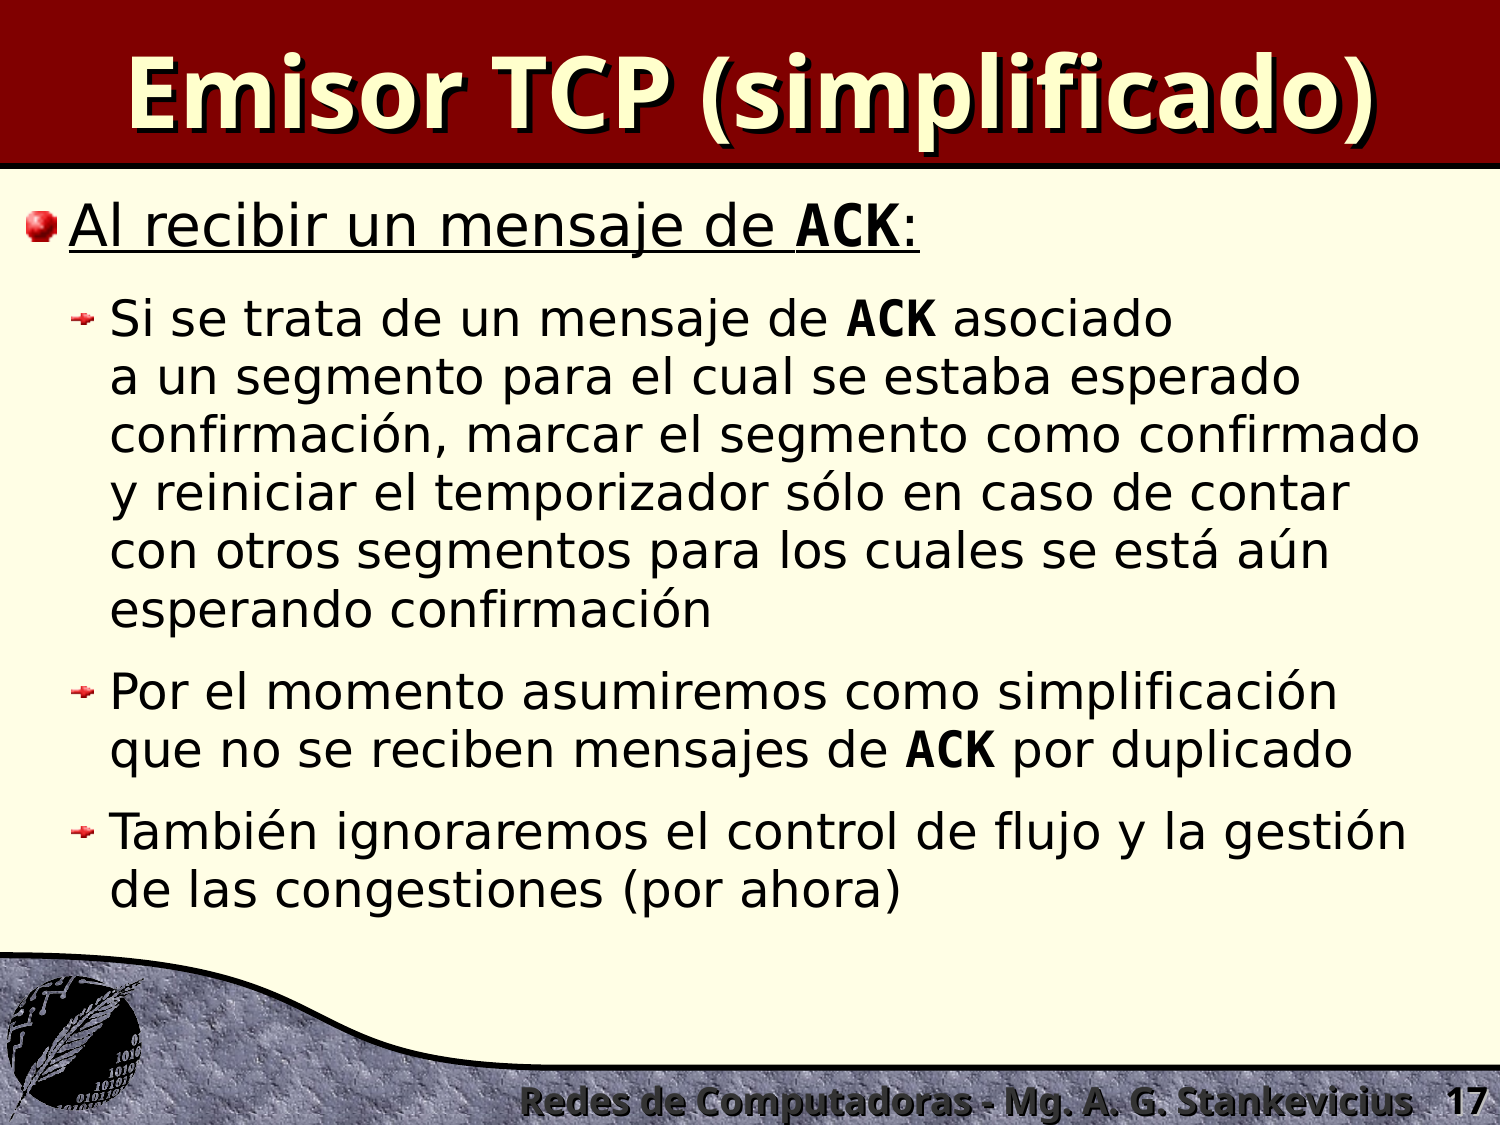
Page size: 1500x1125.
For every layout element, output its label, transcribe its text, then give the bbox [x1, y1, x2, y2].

title Emisor TCP (simplificado) [15, 5, 1485, 160]
picture [0, 959, 1500, 1125]
picture [790, 1100, 795, 1110]
list Al recibir un mensaje de ACK: Si se trata de un mensaje de ACK asociado a un segmento para el cual se estaba esperado confirmación, marcar el segmento como confirmado y reiniciar el temporizador sólo en caso de contar con otros segmentos para los cuales se está aún esperando confirmación Por el momento asumiremos como simplificación que no se reciben mensajes de ACK por duplicado También ignoraremos el control de flujo y la gestión de las congestiones (por ahora) [11, 192, 1486, 921]
picture [1047, 1100, 1054, 1110]
